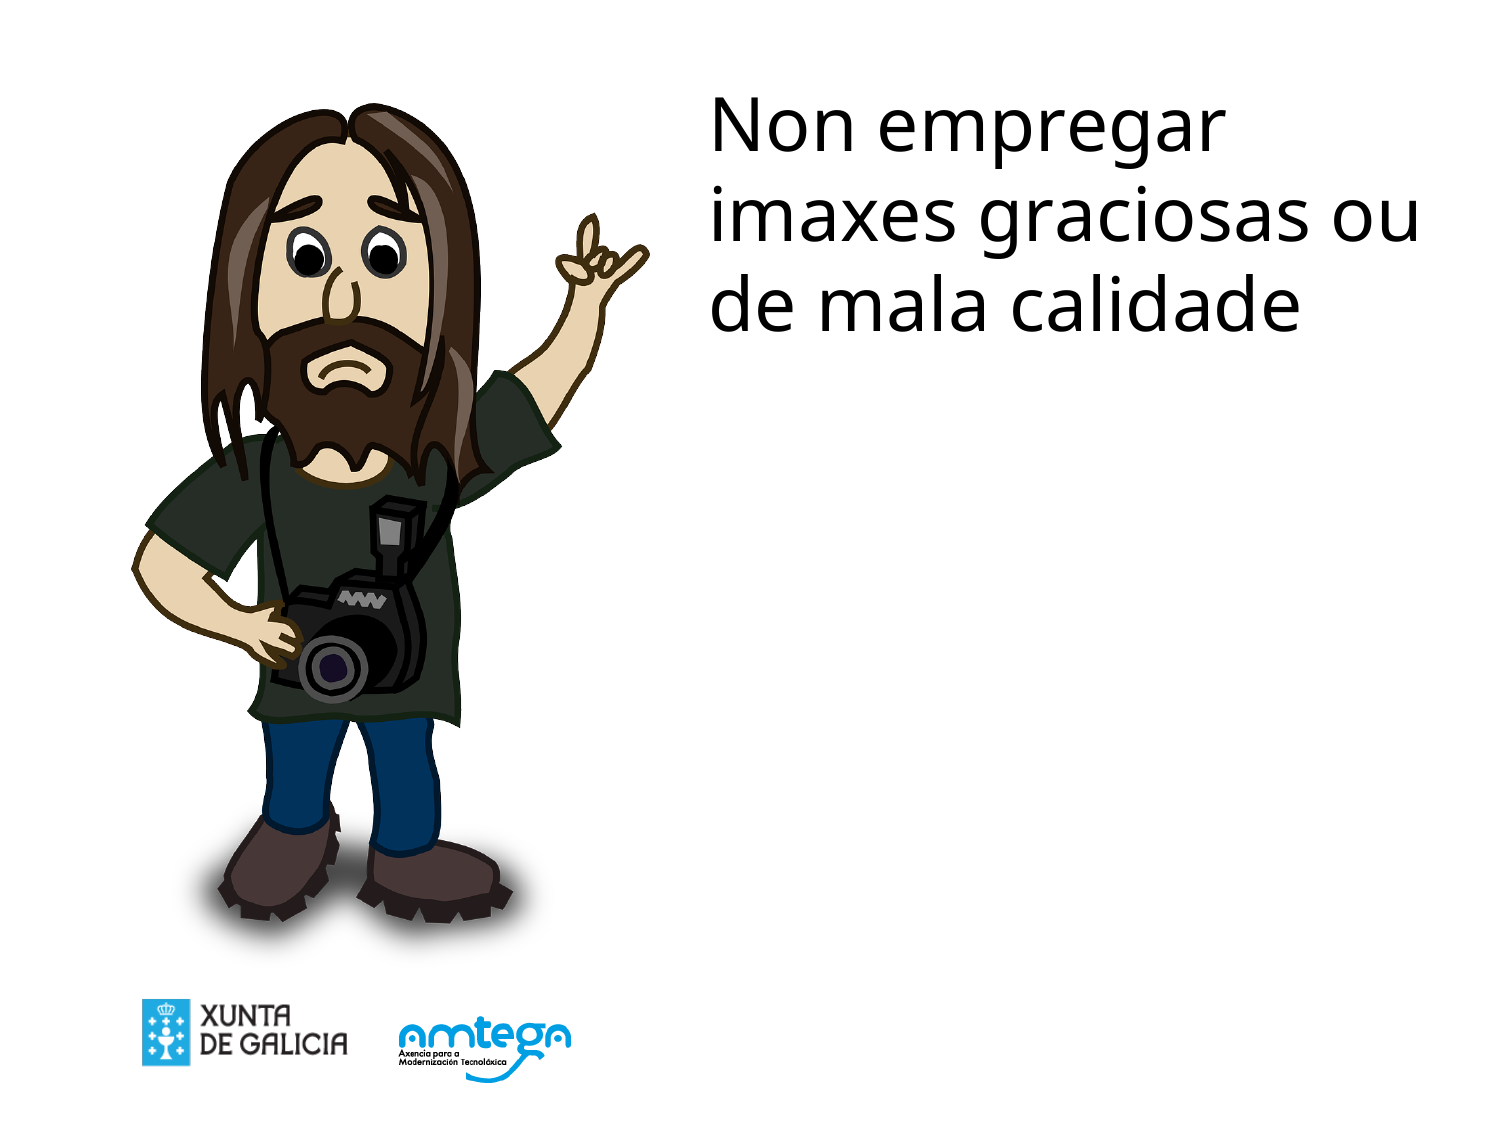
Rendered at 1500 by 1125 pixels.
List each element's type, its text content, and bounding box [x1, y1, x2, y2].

picture [375, 996, 586, 1102]
picture [131, 103, 650, 969]
subtitle Non empregar imaxes graciosas ou de mala calidade [708, 247, 1453, 969]
picture [105, 978, 372, 1079]
